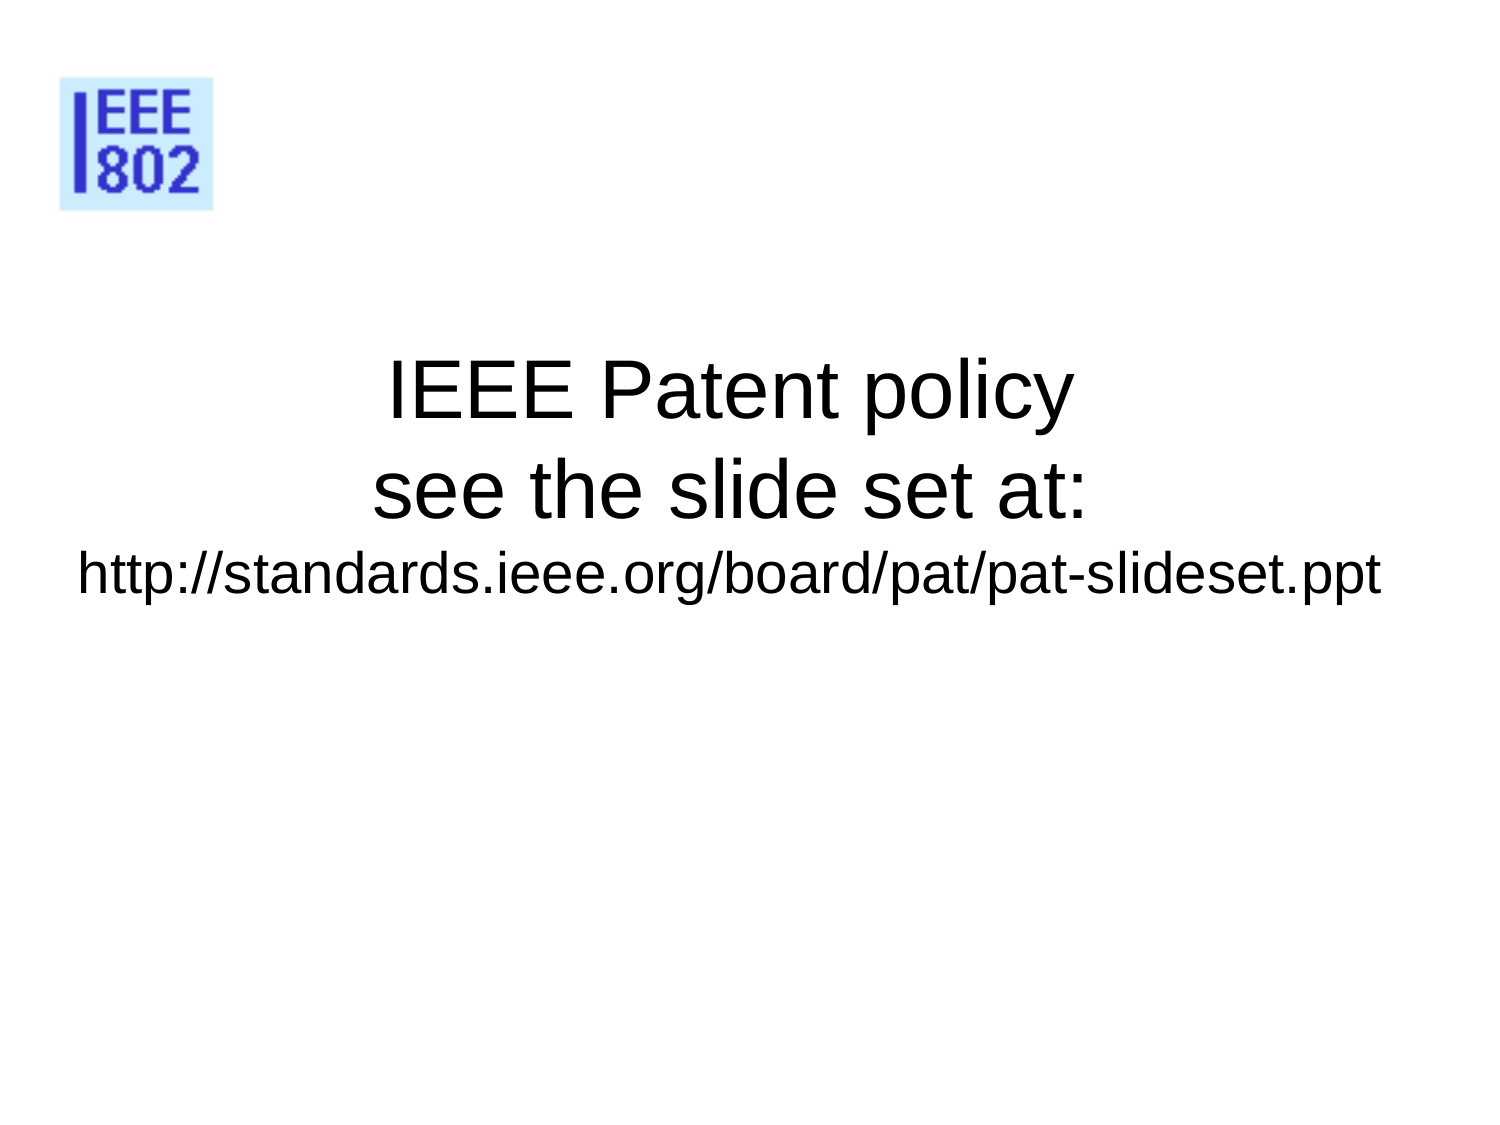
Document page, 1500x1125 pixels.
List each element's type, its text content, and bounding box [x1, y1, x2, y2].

text_box IEEE Patent policy see the slide set at: http://standards.ieee.org/board/pat/pat-slideset.ppt [49, 327, 1413, 613]
picture [37, 49, 232, 250]
